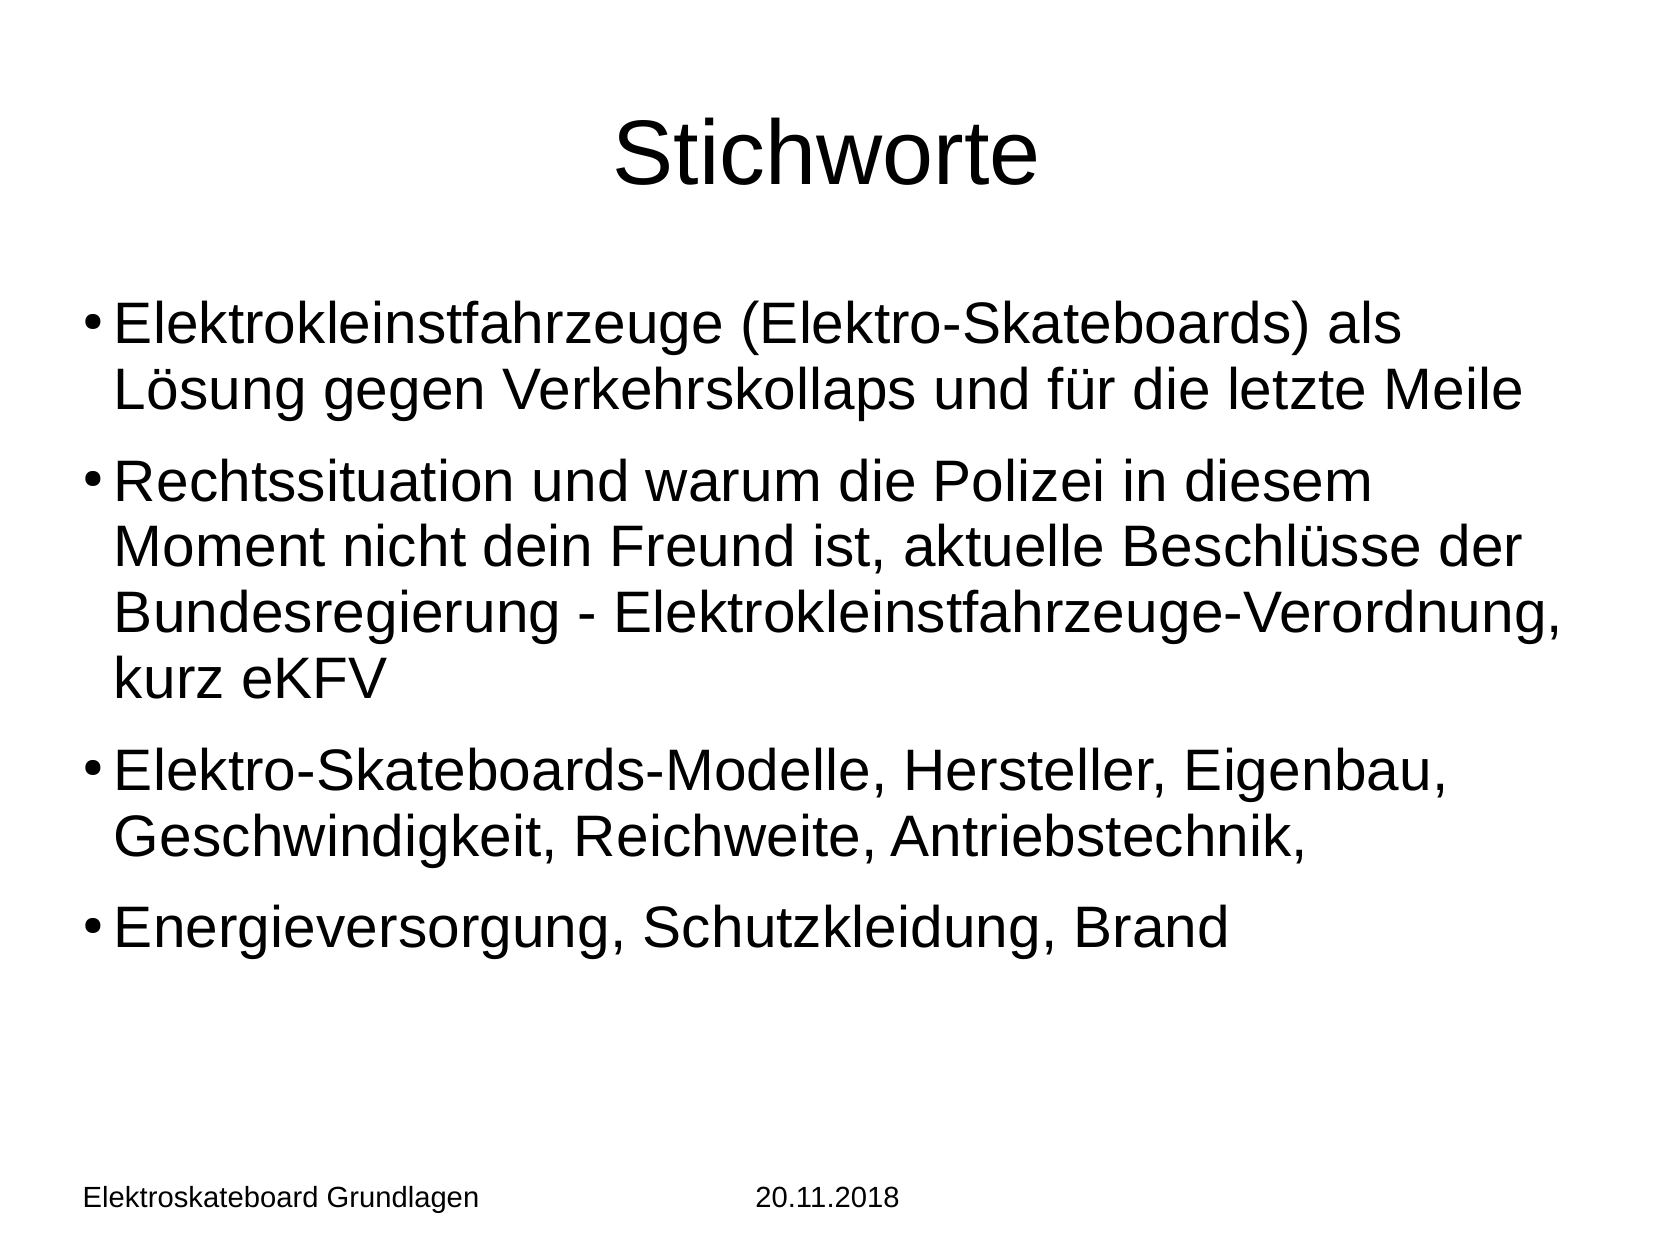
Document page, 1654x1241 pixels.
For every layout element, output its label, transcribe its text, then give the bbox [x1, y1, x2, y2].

title Stichworte [82, 49, 1571, 257]
list Elektrokleinstfahrzeuge (Elektro-Skateboards) als Lösung gegen Verkehrskollaps und für die letzte Meile Rechtssituation und warum die Polizei in diesem Moment nicht dein Freund ist, aktuelle Beschlüsse der Bundesregierung - Elektrokleinstfahrzeuge-Verordnung, kurz eKFV Elektro-Skateboards-Modelle, Hersteller, Eigenbau, Geschwindigkeit, Reichweite, Antriebstechnik, Energieversorgung, Schutzkleidung, Brand [82, 290, 1571, 1010]
